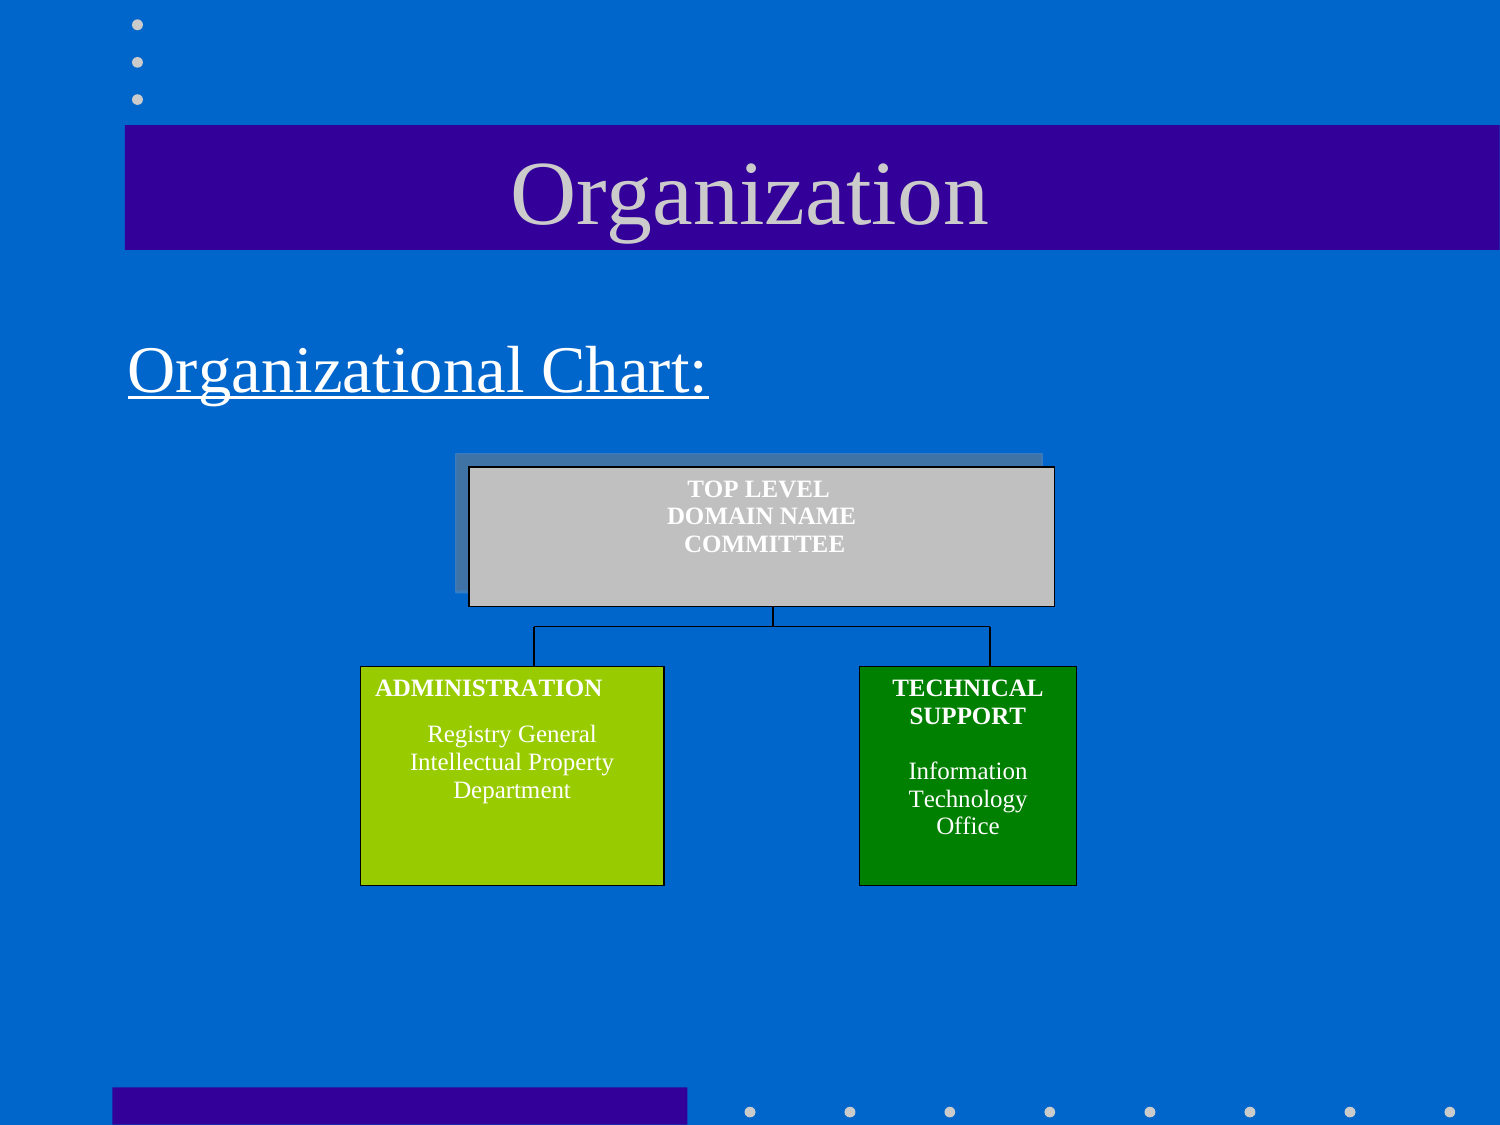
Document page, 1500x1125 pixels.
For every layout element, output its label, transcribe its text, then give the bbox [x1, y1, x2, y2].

text_box TOP LEVEL DOMAIN NAME COMMITTEE [468, 467, 1055, 607]
text_box ADMINISTRATION Registry General Intellectual Property Department [360, 666, 665, 886]
title Organization [112, 99, 1388, 288]
list Organizational Chart: [112, 324, 1388, 1001]
text_box TECHNICAL SUPPORT Information Technology Office [859, 666, 1077, 886]
